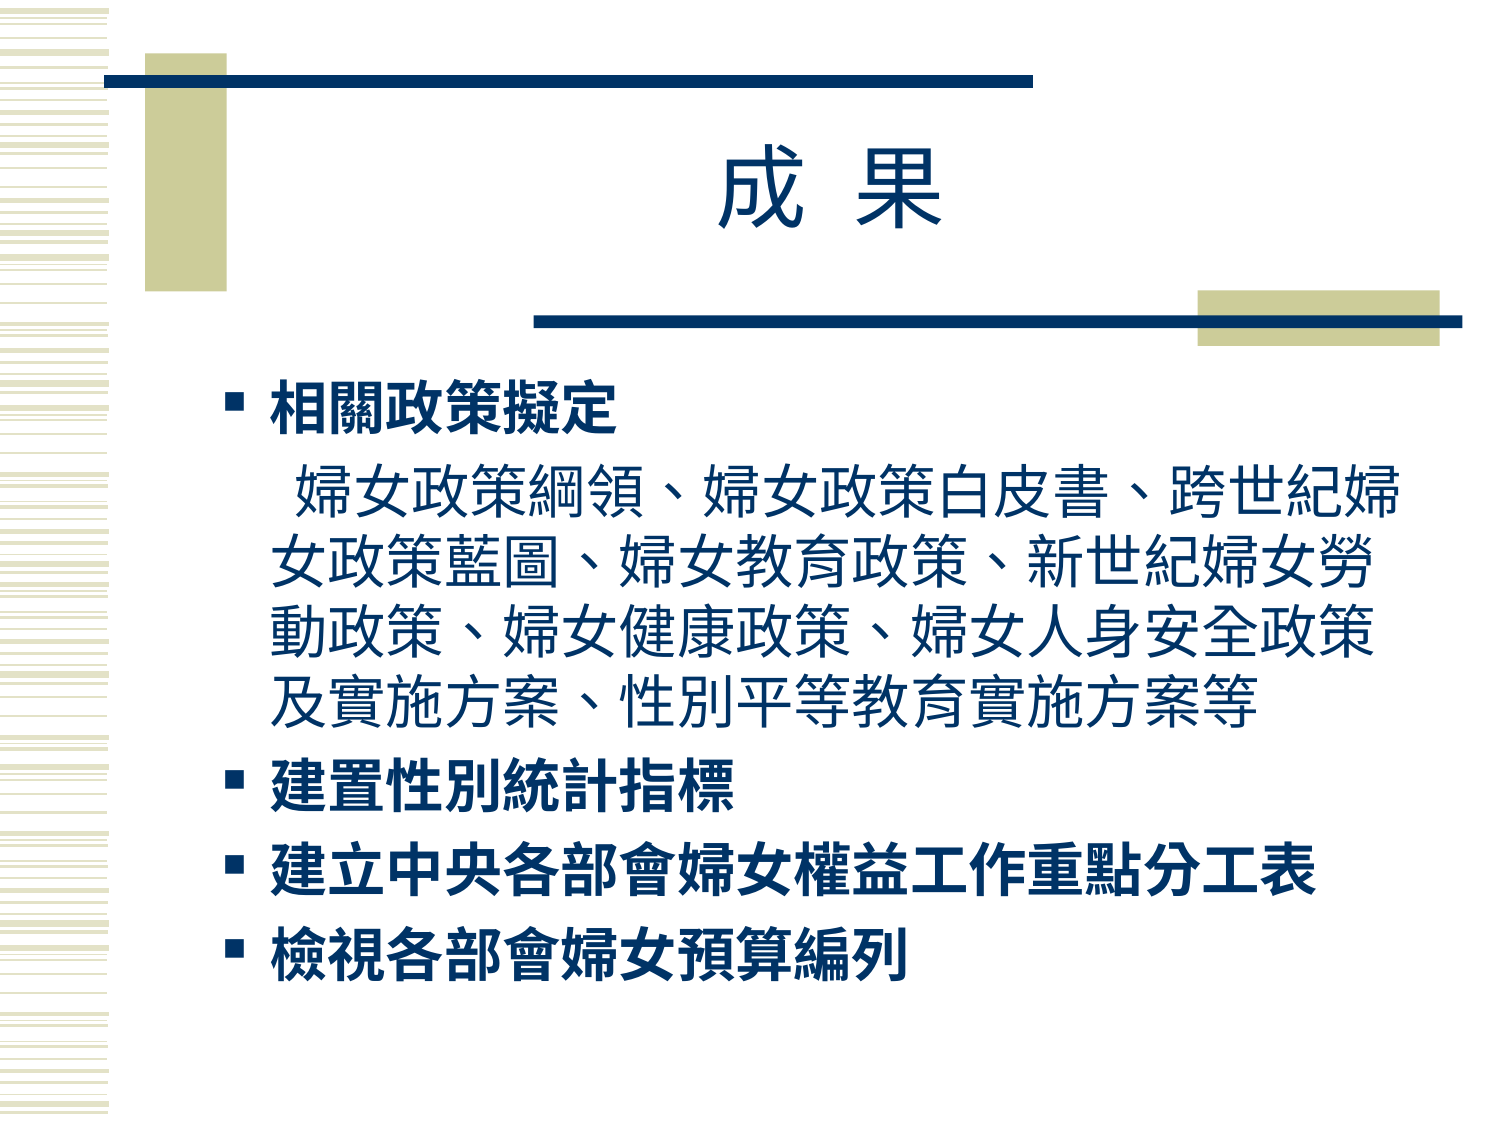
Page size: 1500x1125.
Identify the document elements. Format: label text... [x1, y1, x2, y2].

title 成 果 [225, 99, 1436, 288]
list 相關政策擬定 婦女政策綱領、婦女政策白皮書、跨世紀婦 女政策藍圖、婦女教育政策、新世紀婦女勞動政策、婦女健康政策、婦女人身安全政策及實施方案、性別平等教育實施方案等 建置性別統計指標 建立中央各部會婦女權益工作重點分工表 檢視各部會婦女預算編列 [132, 363, 1439, 1000]
